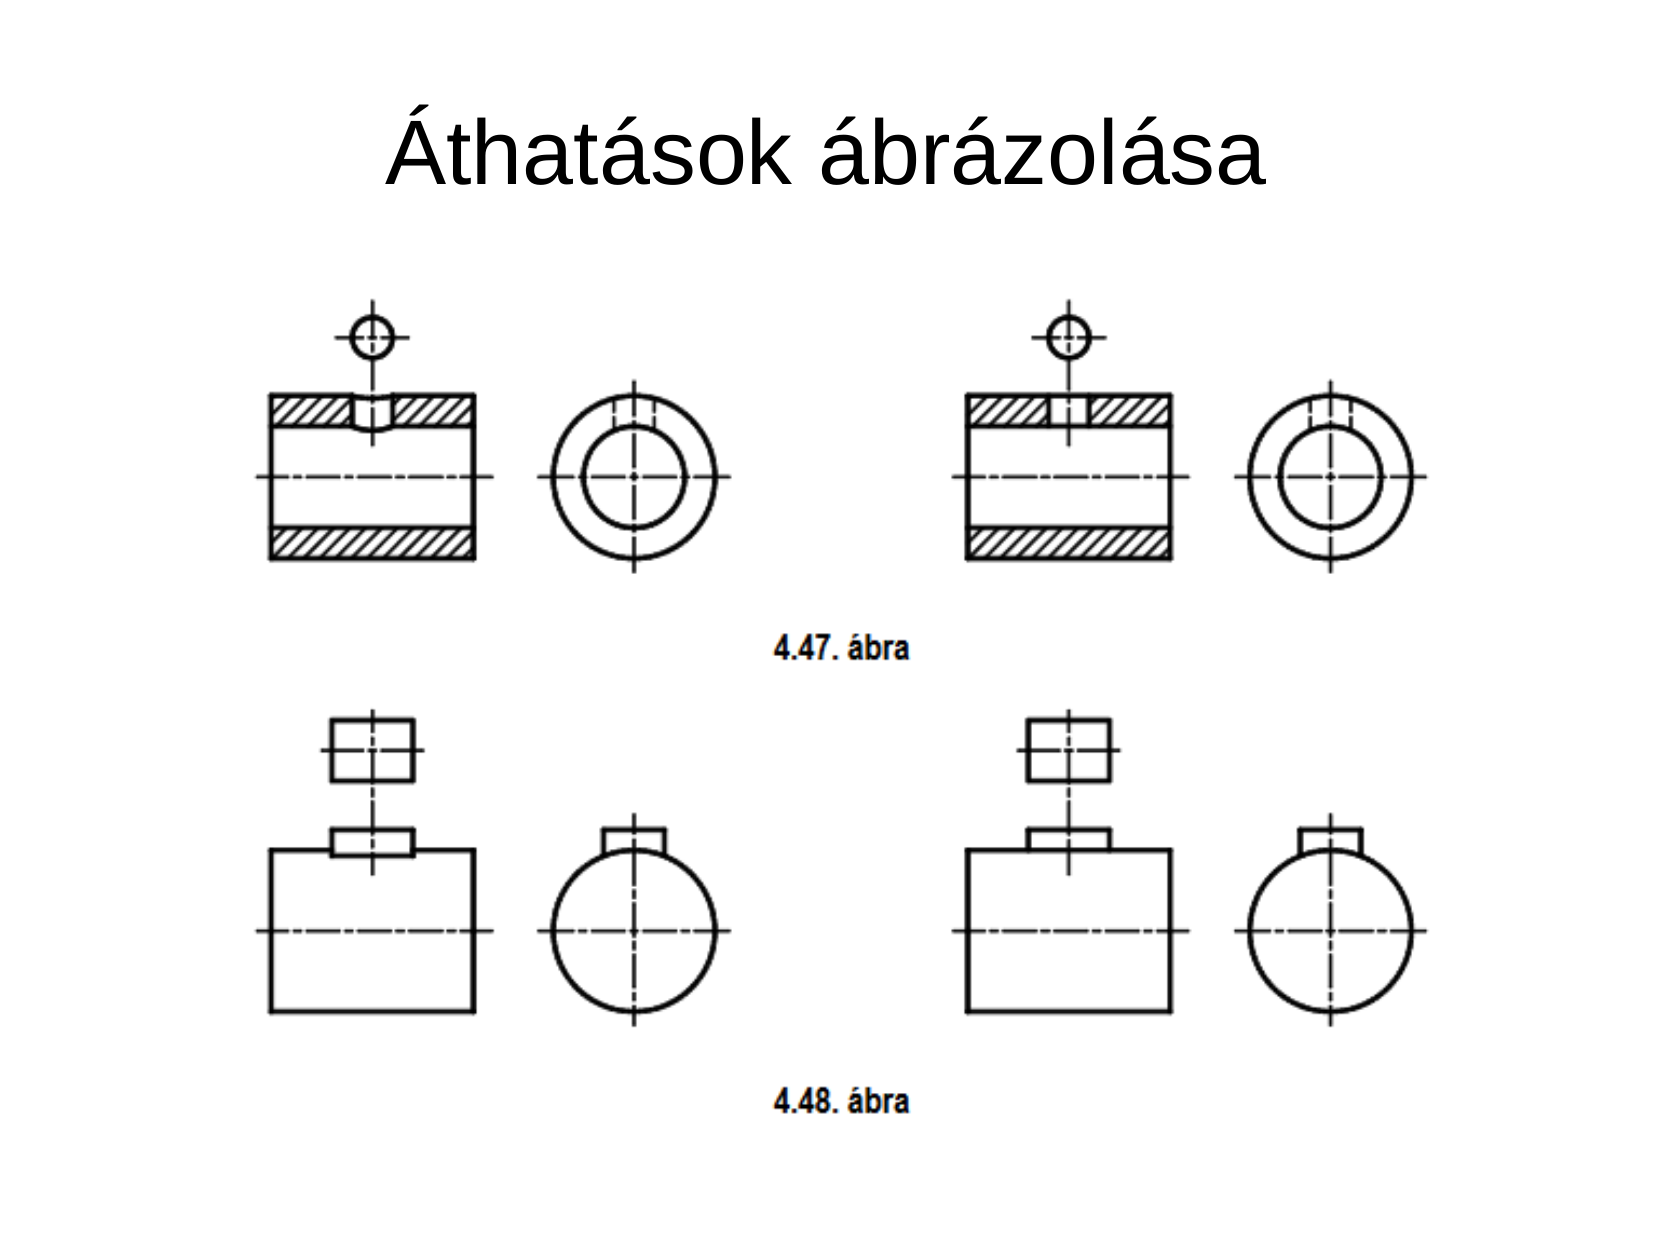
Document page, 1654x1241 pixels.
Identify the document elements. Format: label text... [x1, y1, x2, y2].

title Áthatások ábrázolása [82, 49, 1571, 257]
picture [231, 289, 1453, 1146]
